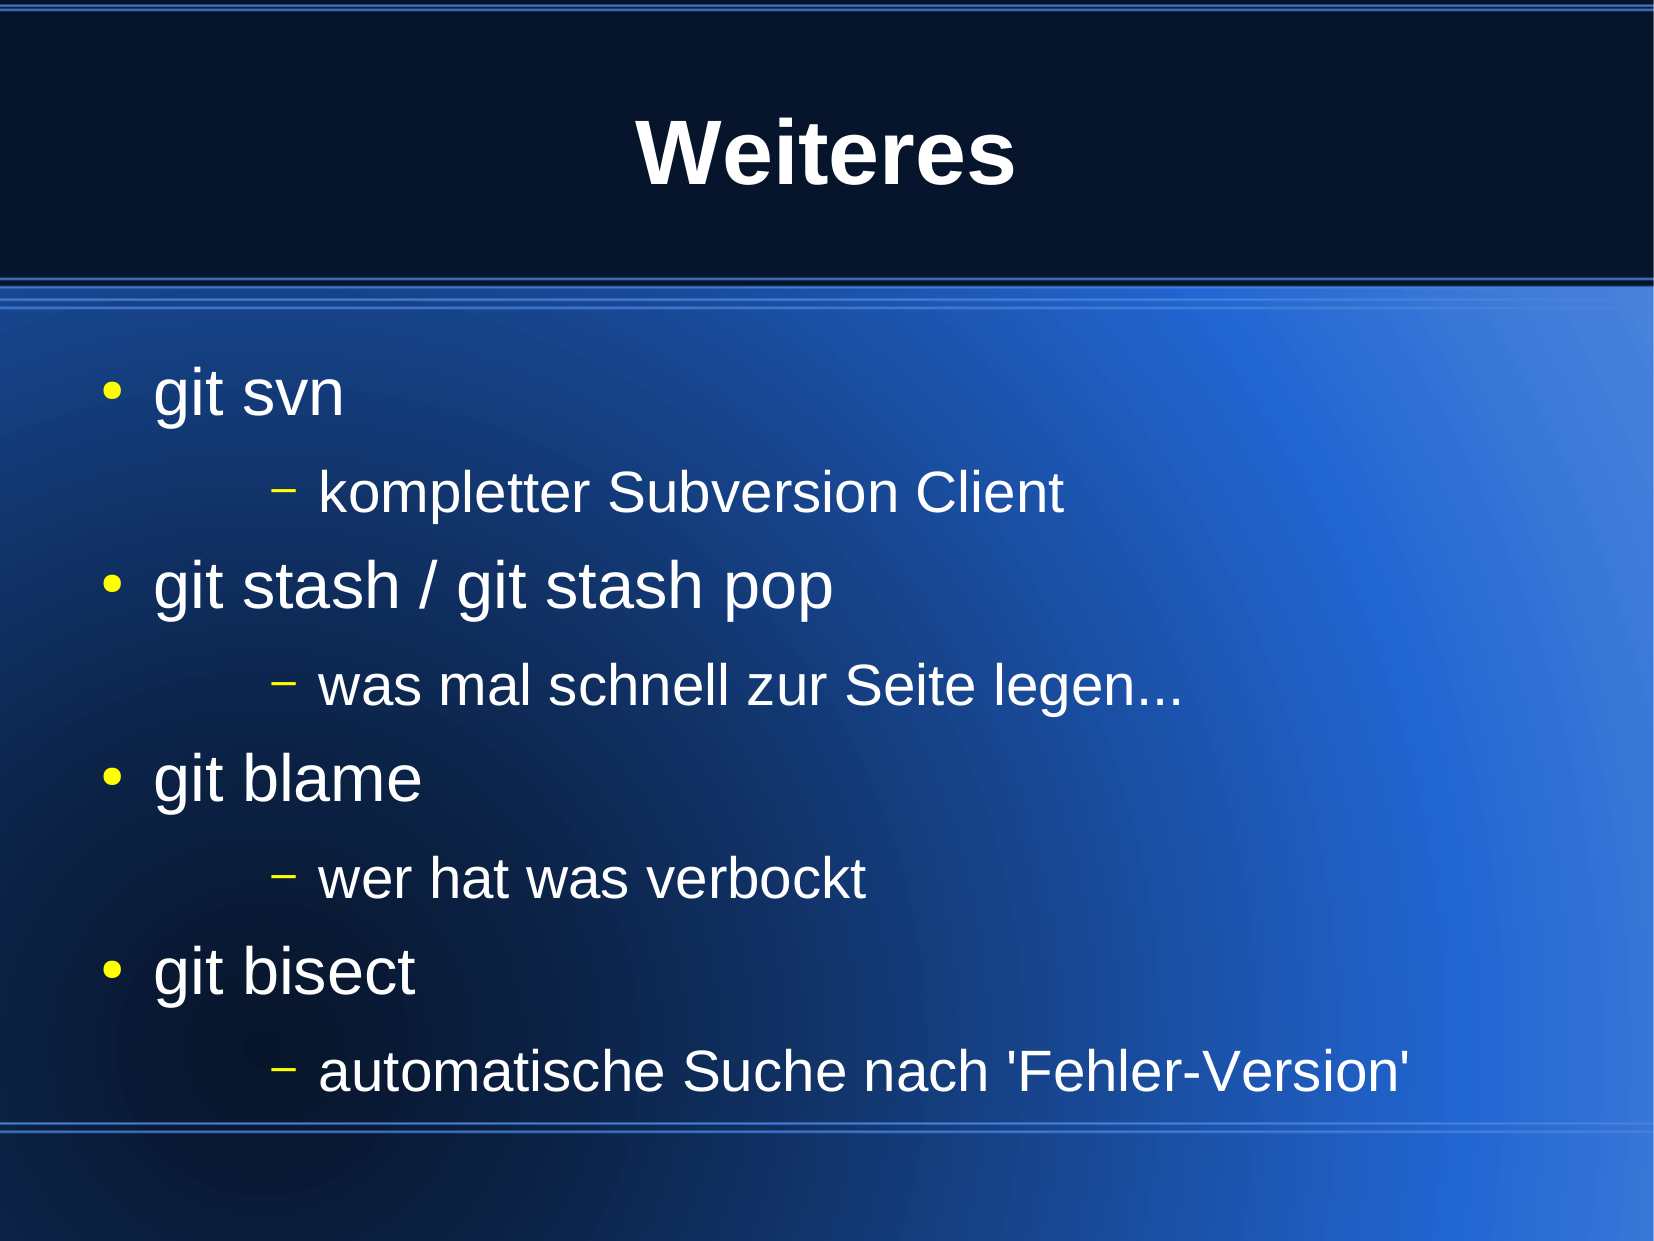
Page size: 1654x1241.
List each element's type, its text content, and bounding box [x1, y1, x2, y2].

picture [0, 0, 1654, 1241]
list git svn kompletter Subversion Client git stash / git stash pop was mal schnell zur Seite legen... git blame wer hat was verbockt git bisect automatische Suche nach 'Fehler-Version' [82, 355, 1571, 1104]
title Weiteres [82, 49, 1571, 257]
